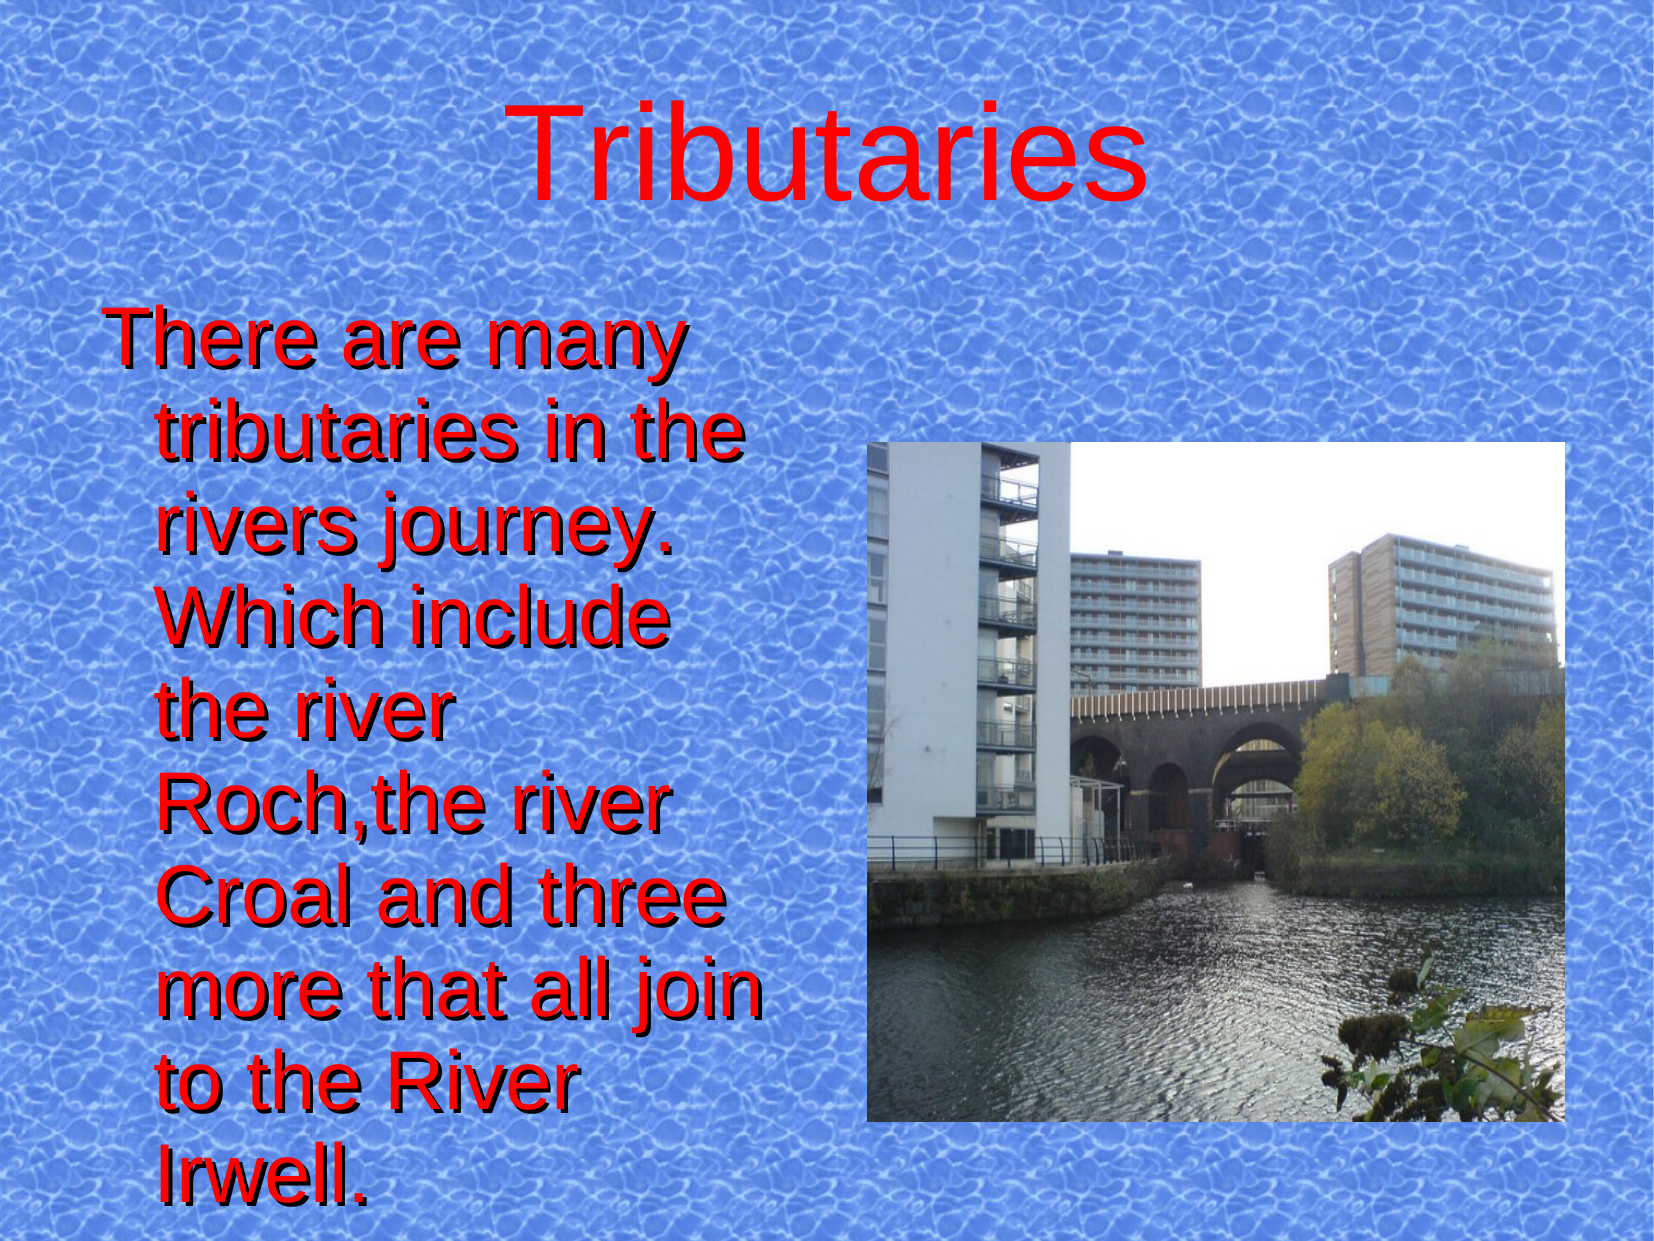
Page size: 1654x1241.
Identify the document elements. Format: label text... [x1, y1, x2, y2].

list There are many tributaries in the rivers journey. Which include the river Roch,the river Croal and three more that all join to the River Irwell. [82, 290, 809, 1221]
title Tributaries [82, 49, 1571, 257]
picture [0, 0, 1654, 1241]
